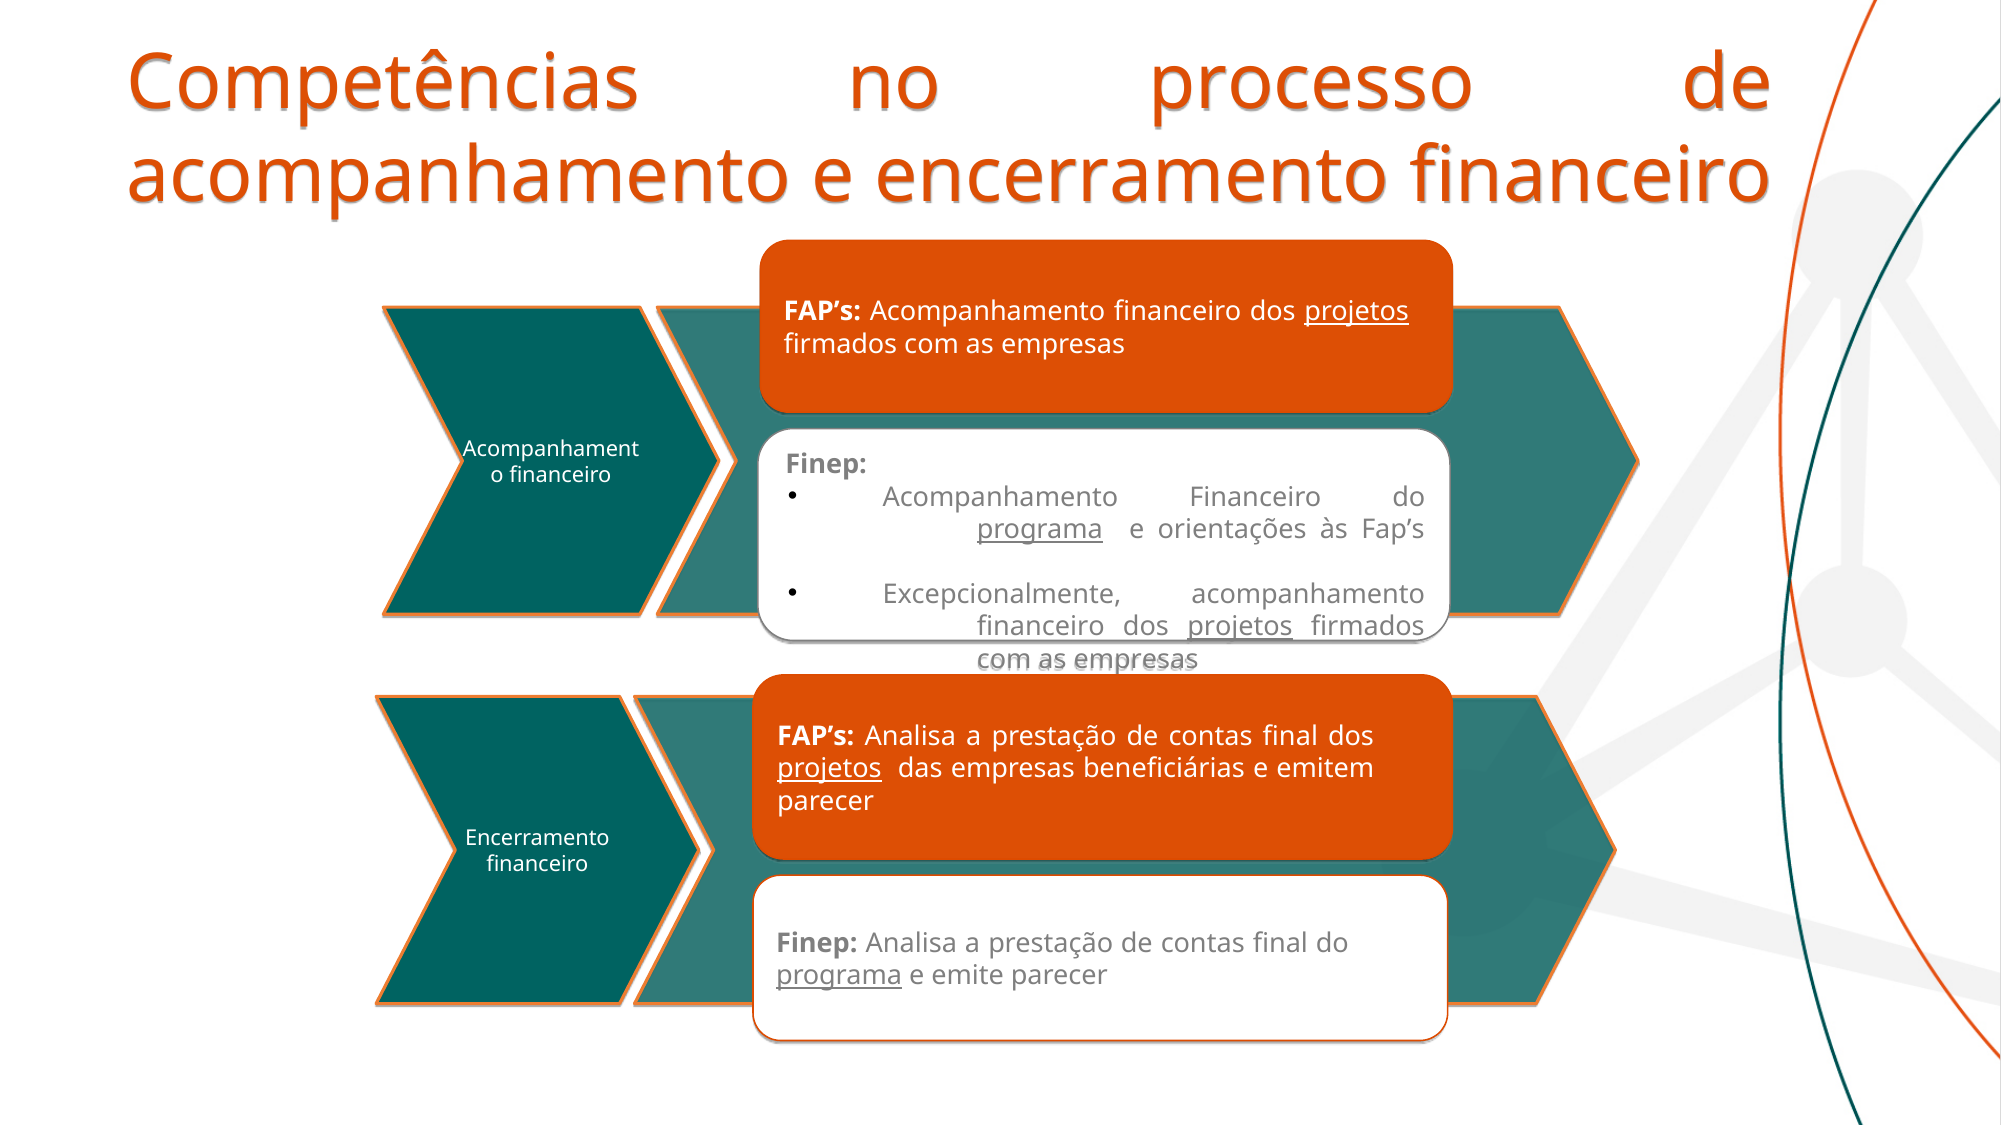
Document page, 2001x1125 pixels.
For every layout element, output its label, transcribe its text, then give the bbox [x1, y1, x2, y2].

text_box [634, 696, 1616, 1004]
text_box Acompanhamento financeiro [383, 307, 719, 615]
text_box FAP’s: Acompanhamento financeiro dos projetos firmados com as empresas [760, 240, 1453, 413]
text_box Finep: Analisa a prestação de contas final do programa e emite parecer [753, 875, 1448, 1041]
text_box Competências no processo de acompanhamento e encerramento financeiro [111, 24, 1799, 191]
text_box Finep: Acompanhamento Financeiro do programa e orientações às Fap’s Excepcionalmente, acompanhamento financeiro dos projetos firmados com as empresas [757, 428, 1451, 641]
text_box [657, 307, 1639, 615]
text_box Encerramento financeiro [376, 696, 699, 1004]
text_box FAP’s: Analisa a prestação de contas final dos projetos das empresas beneficiárias e emitem parecer [753, 674, 1453, 860]
